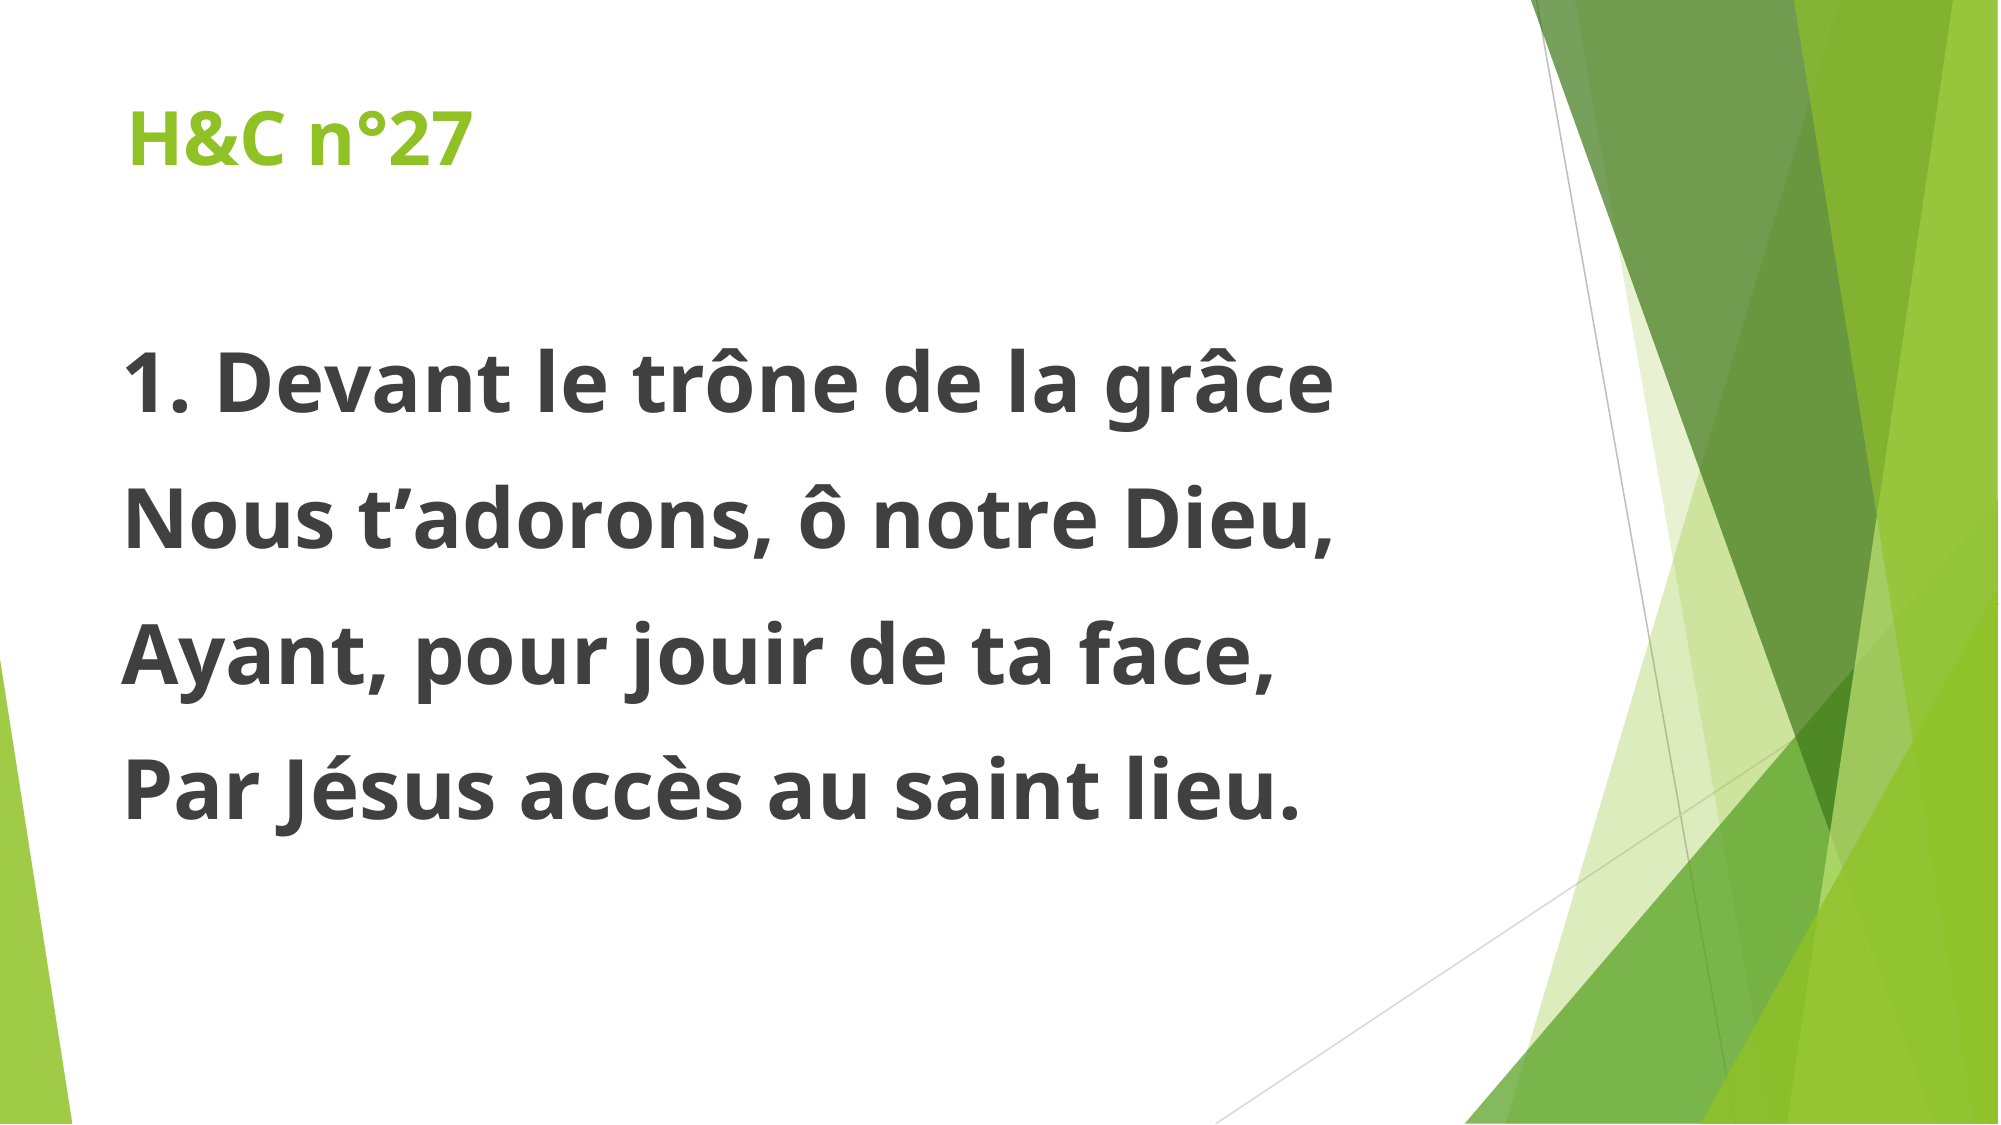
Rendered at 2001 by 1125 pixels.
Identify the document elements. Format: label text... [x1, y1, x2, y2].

text_box 1. Devant le trône de la grâce Nous t’adorons, ô notre Dieu, Ayant, pour jouir de ta face, Par Jésus accès au saint lieu. [106, 307, 1973, 1037]
text_box H&C n°27 [111, 82, 1522, 213]
